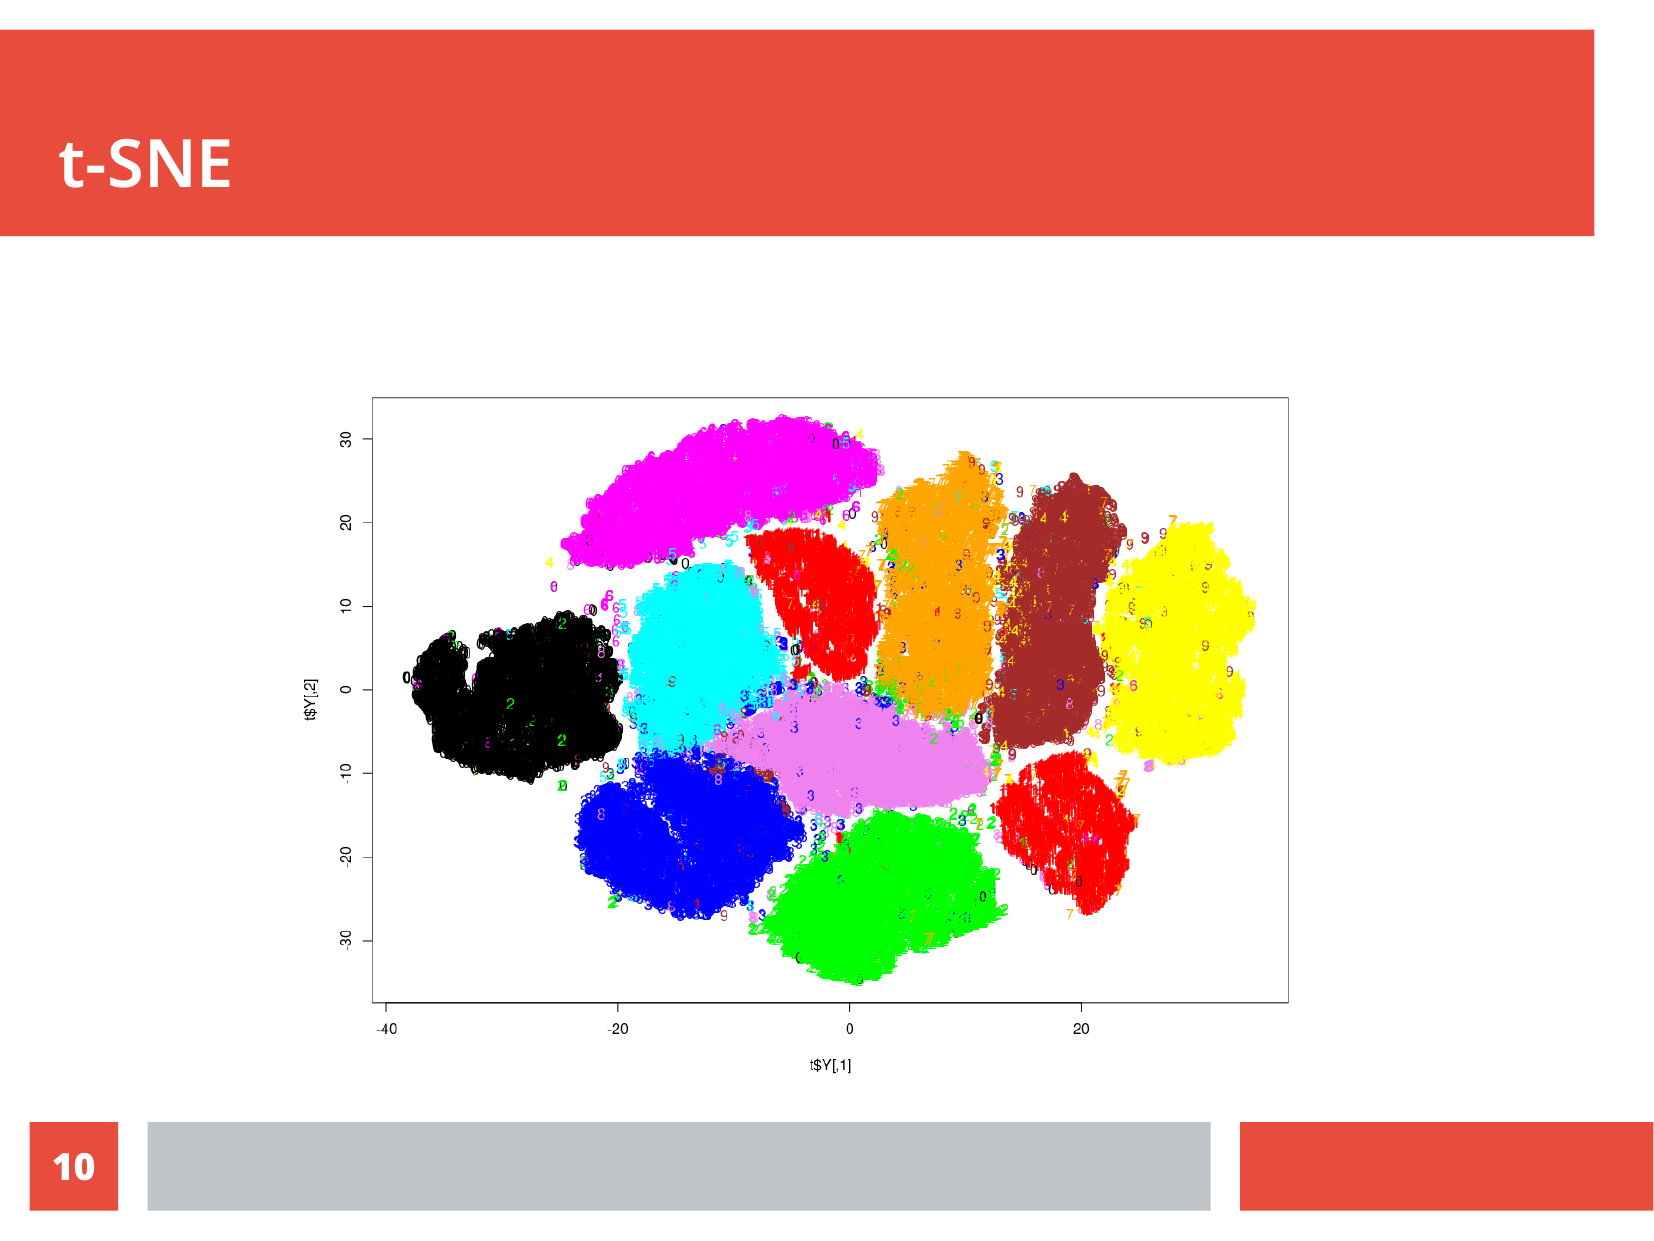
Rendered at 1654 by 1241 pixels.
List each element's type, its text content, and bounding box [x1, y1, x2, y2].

picture [299, 324, 1325, 1093]
title t-SNE [59, 59, 1595, 207]
